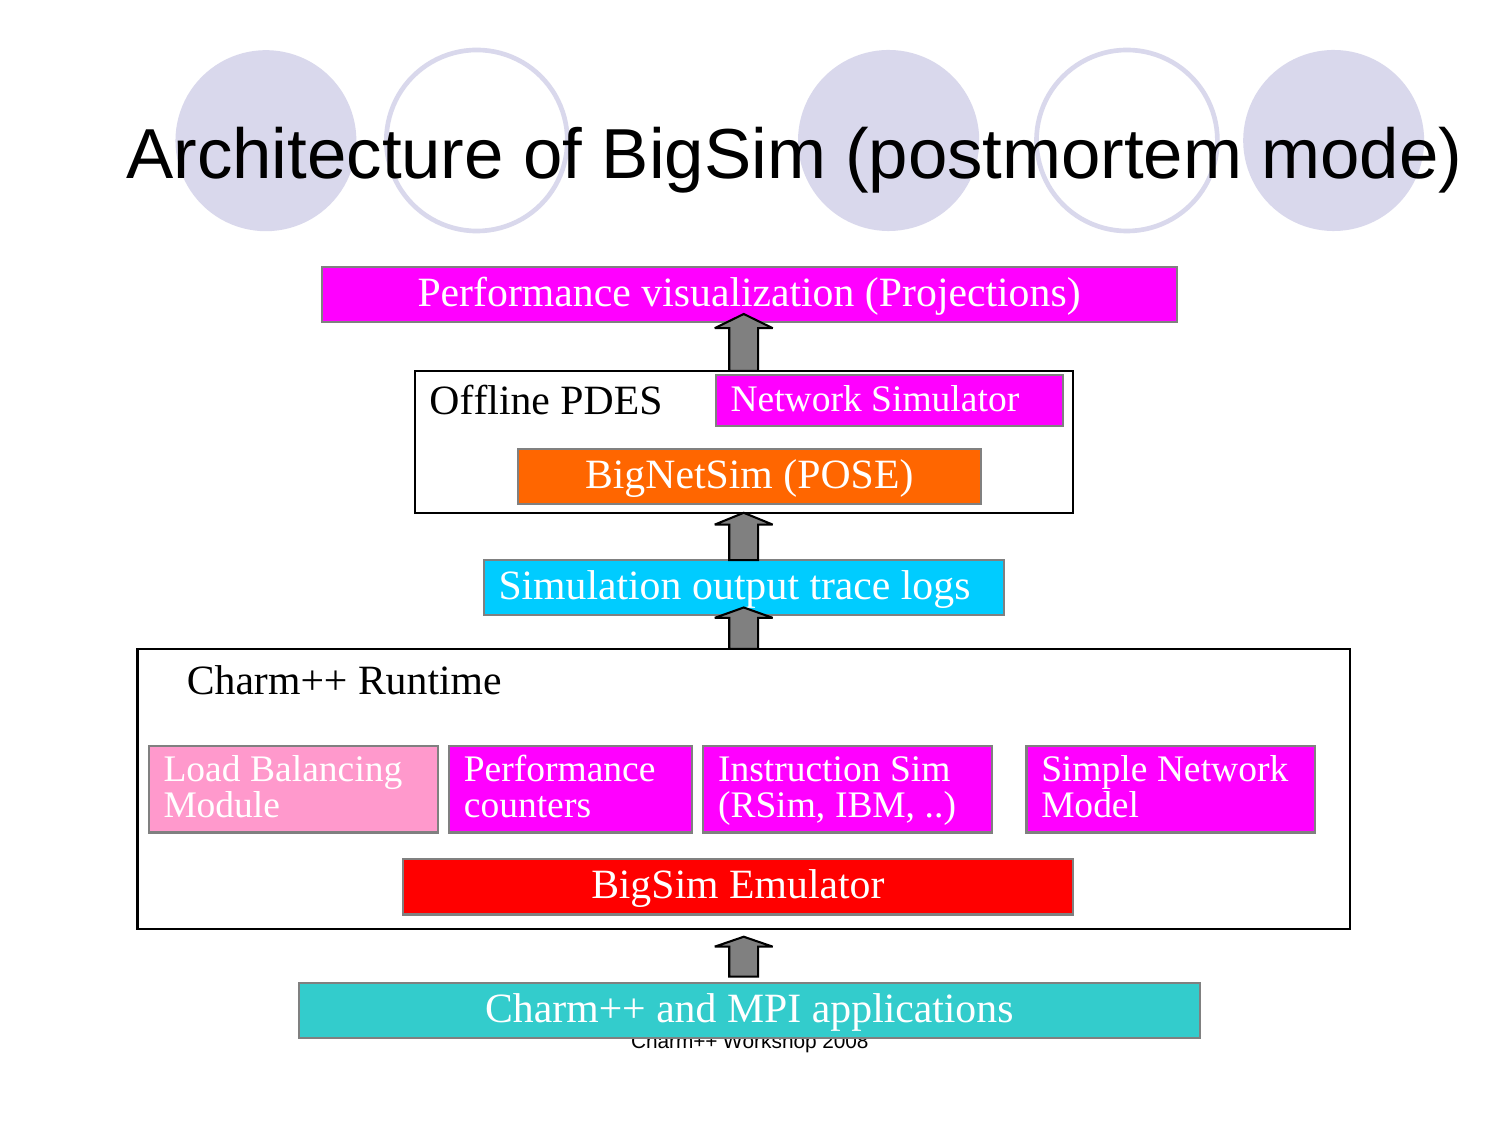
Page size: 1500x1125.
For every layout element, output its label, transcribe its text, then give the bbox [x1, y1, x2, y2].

title Architecture of BigSim (postmortem mode) [111, 12, 1500, 200]
text_box BigSim Emulator [403, 859, 1073, 915]
text_box Charm++ and MPI applications [299, 983, 1201, 1039]
text_box [714, 607, 773, 648]
text_box Network Simulator [715, 374, 1063, 427]
text_box [714, 313, 773, 371]
text_box Offline PDES [414, 375, 739, 431]
text_box BigNetSim (POSE) [518, 448, 981, 505]
text_box Instruction Sim (RSim, IBM, ..) [703, 745, 993, 833]
text_box Performance visualization (Projections) [322, 266, 1177, 322]
text_box [714, 936, 773, 977]
text_box Simple Network Model [1026, 745, 1316, 833]
text_box Simulation output trace logs [483, 559, 1004, 616]
text_box Charm++ Runtime [172, 654, 542, 711]
text_box [714, 512, 773, 561]
text_box Load Balancing Module [148, 745, 438, 833]
text_box Performance counters [449, 745, 692, 833]
